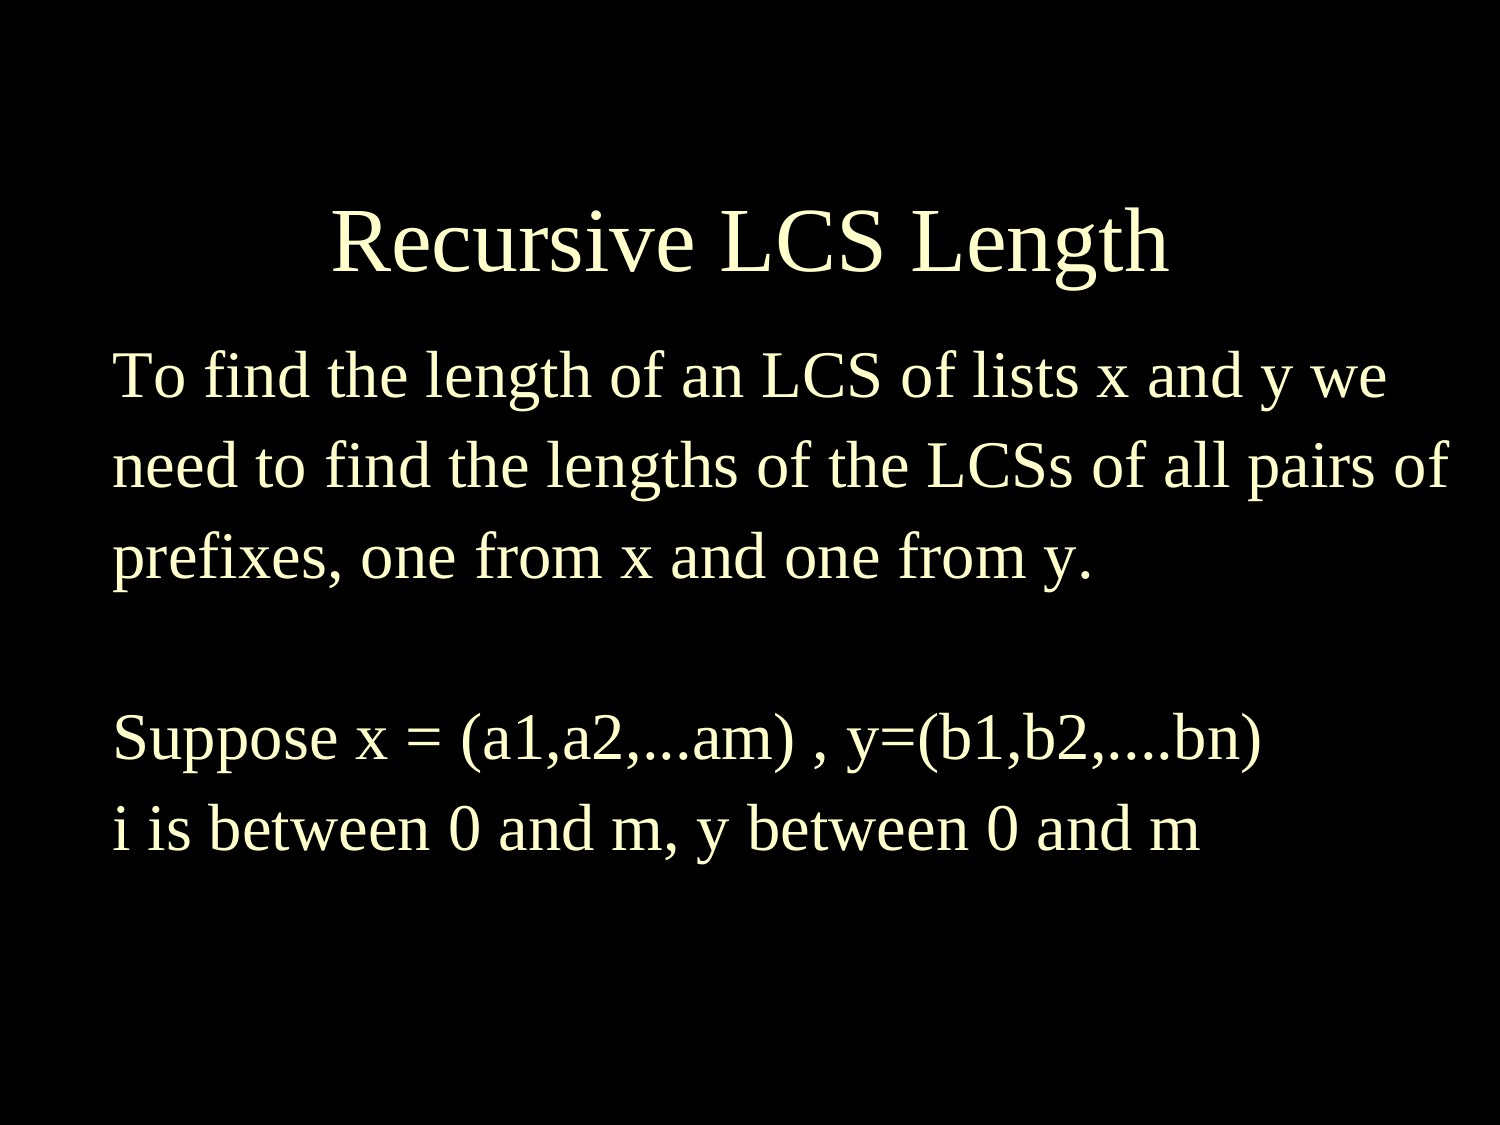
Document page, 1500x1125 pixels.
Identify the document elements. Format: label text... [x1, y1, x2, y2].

title Recursive LCS Length [22, 145, 1480, 336]
list To find the length of an LCS of lists x and y we need to find the lengths of the LCSs of all pairs of prefixes, one from x and one from y. Suppose x = (a1,a2,...am) , y=(b1,b2,....bn) i is between 0 and m, y between 0 and m [112, 337, 1482, 1002]
